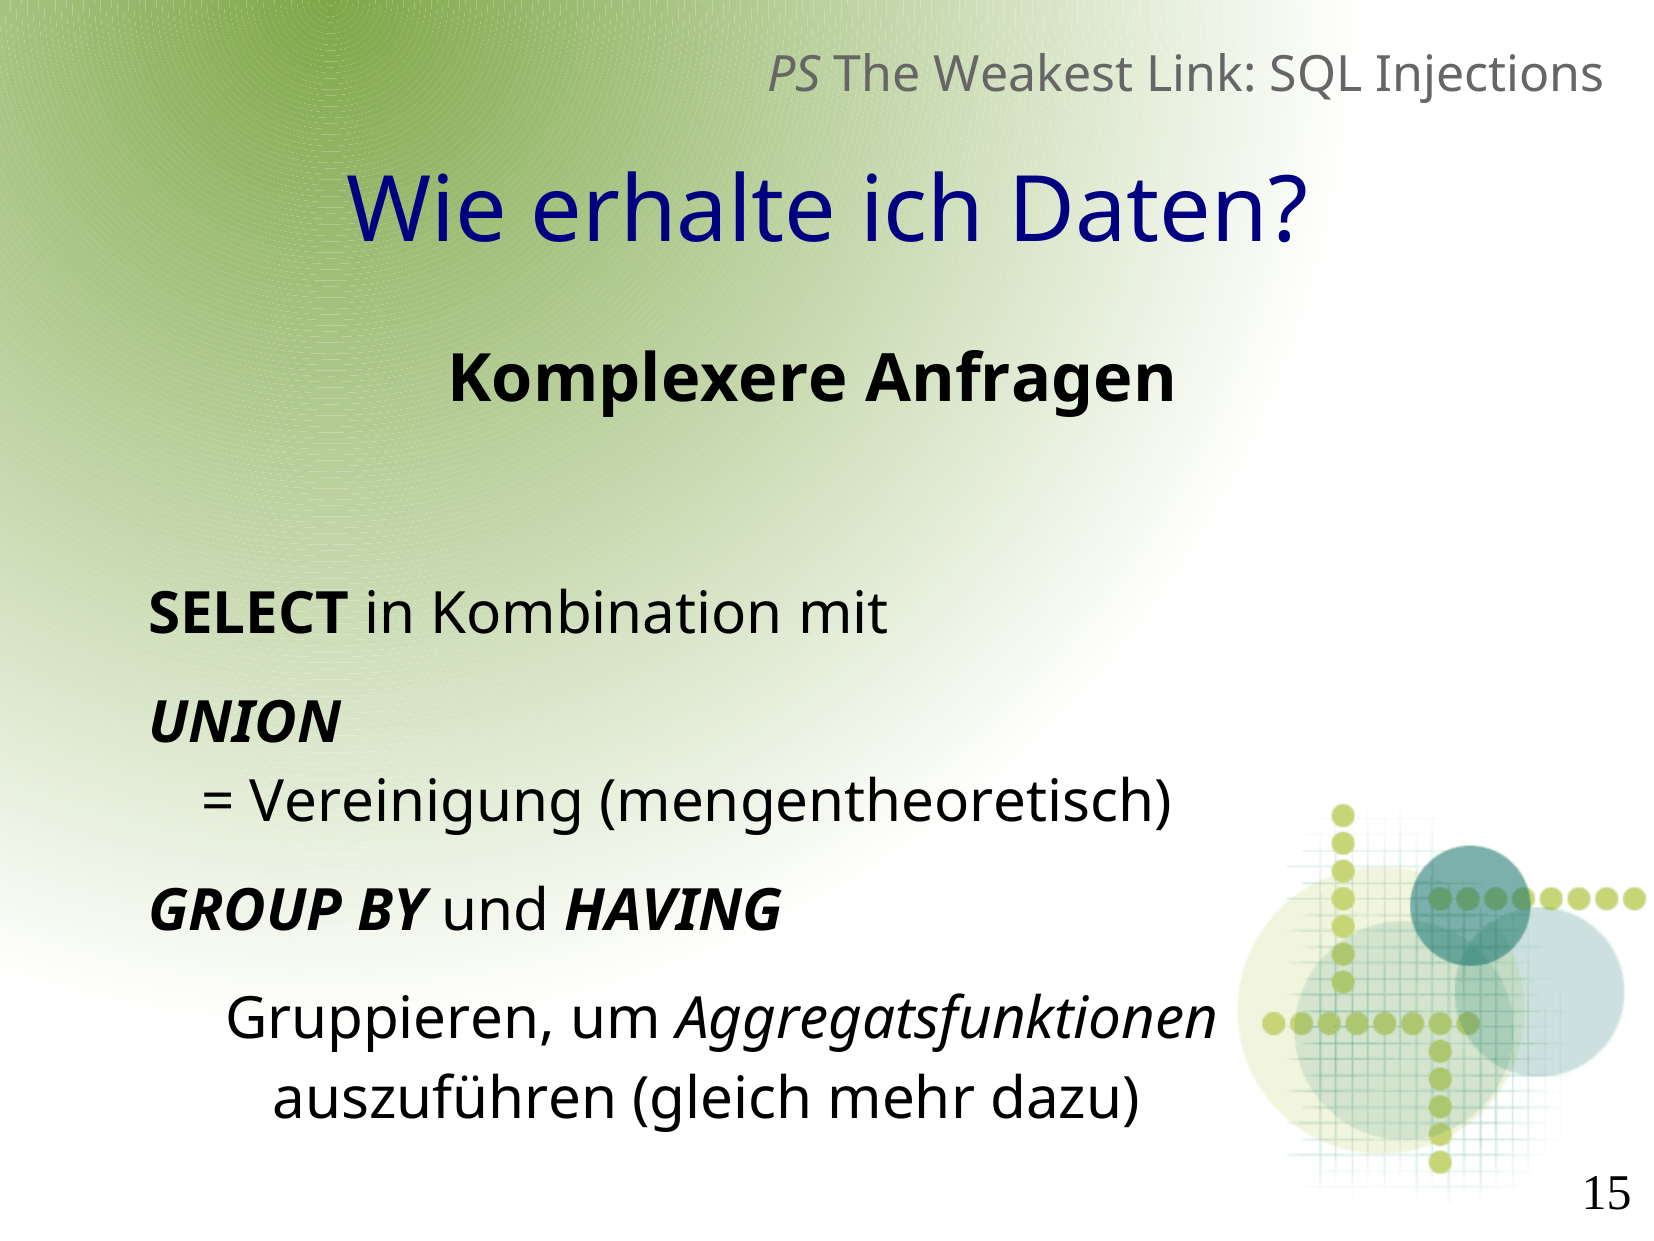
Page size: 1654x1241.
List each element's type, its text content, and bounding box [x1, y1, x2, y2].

list Komplexere Anfragen SELECT in Kombination mit UNION = Vereinigung (mengentheoretisch) GROUP BY und HAVING Gruppieren, um Aggregatsfunktionen auszuführen (gleich mehr dazu) [130, 330, 1477, 1070]
title Wie erhalte ich Daten? [121, 102, 1534, 311]
picture [1224, 792, 1654, 1211]
